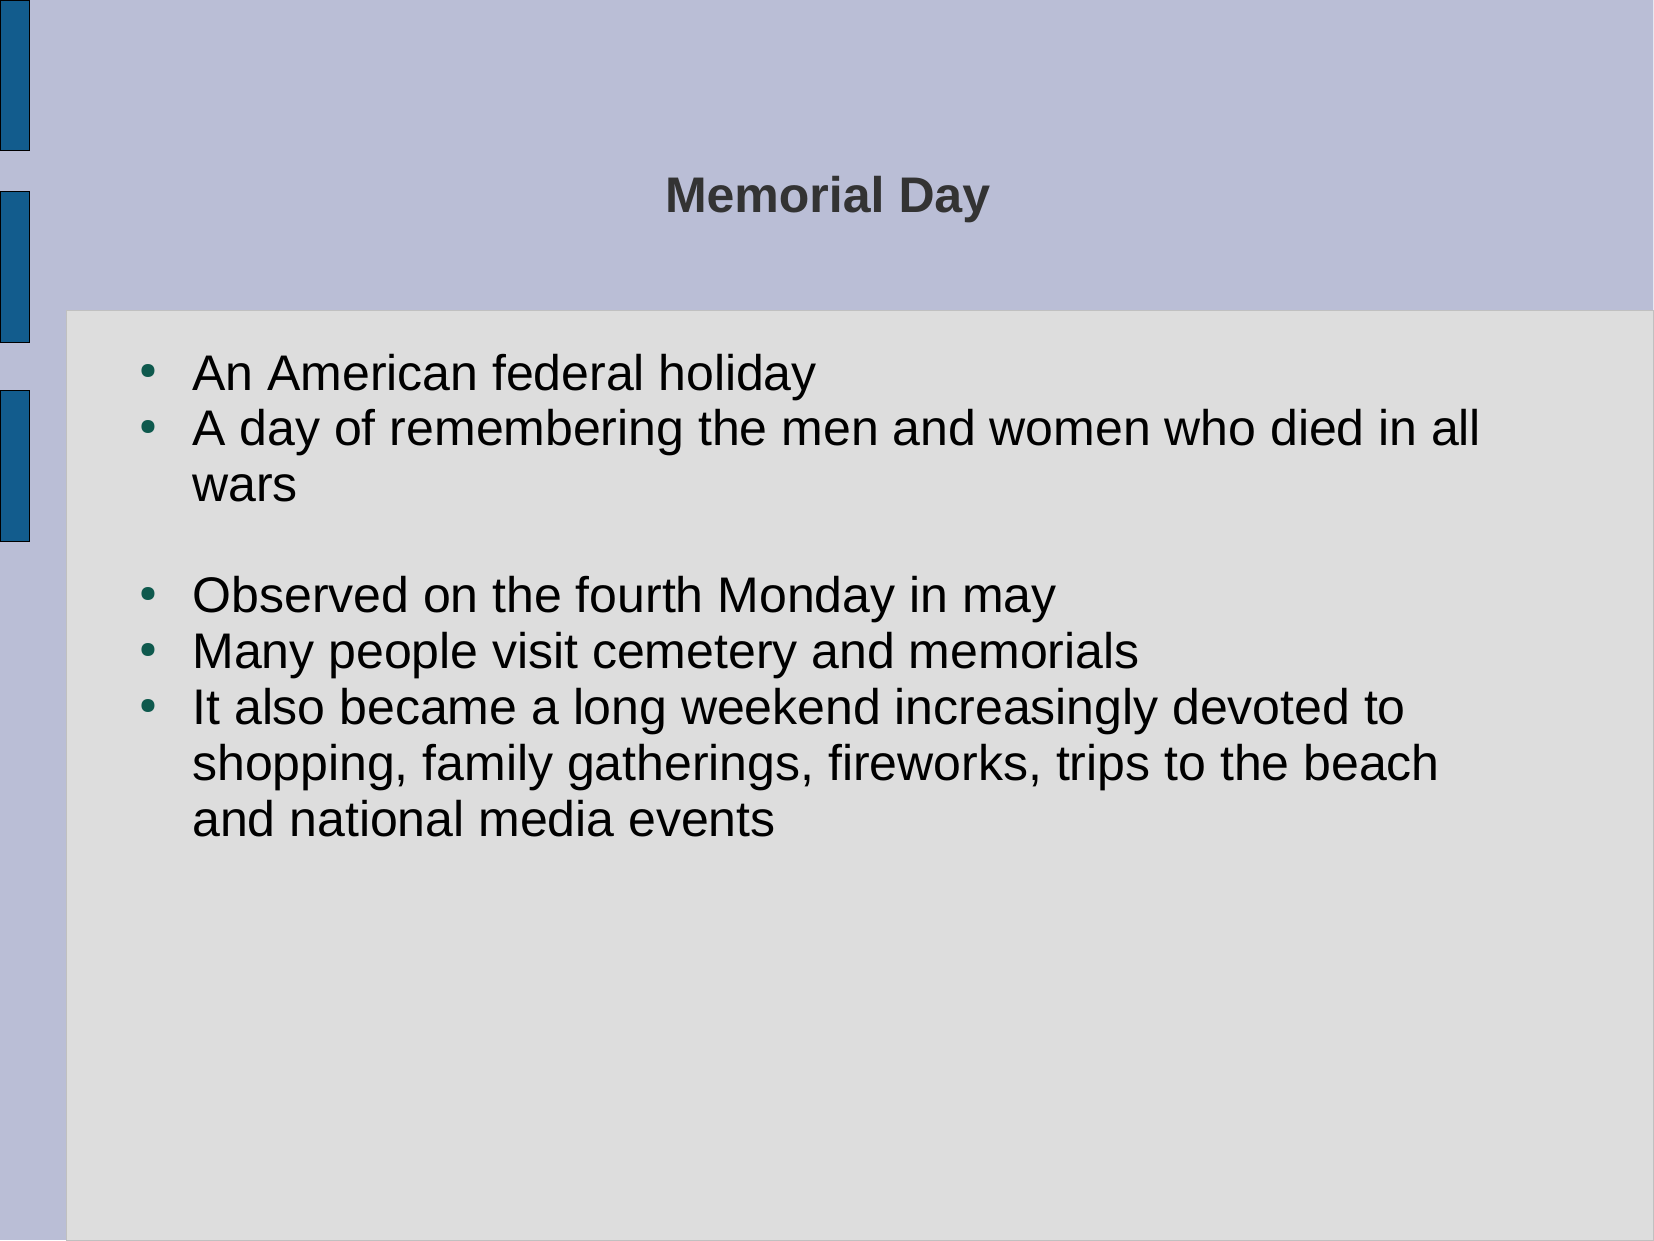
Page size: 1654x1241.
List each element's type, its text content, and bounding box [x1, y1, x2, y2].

title Memorial Day [121, 91, 1534, 299]
list An American federal holiday A day of remembering the men and women who died in all wars Observed on the fourth Monday in may Many people visit cemetery and memorials It also became a long weekend increasingly devoted to shopping, family gatherings, fireworks, trips to the beach and national media events [121, 344, 1534, 1127]
